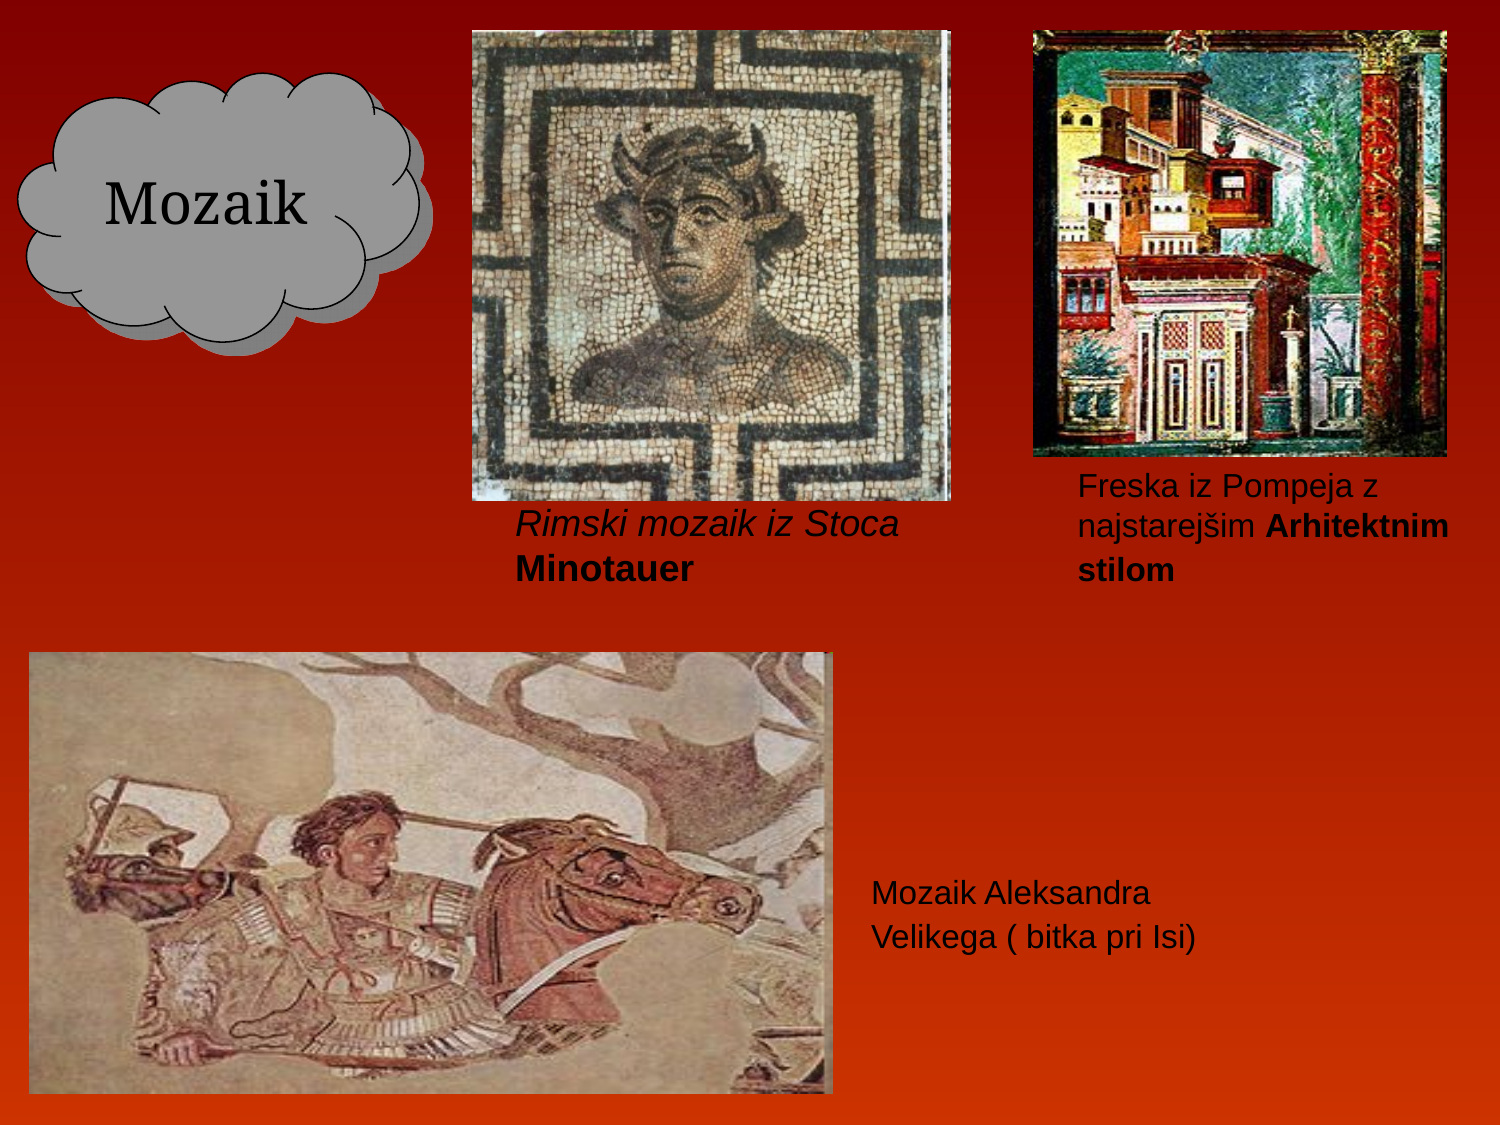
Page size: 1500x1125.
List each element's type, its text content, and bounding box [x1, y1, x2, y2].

picture [29, 652, 833, 1094]
text_box Rimski mozaik iz Stoca Minotauer [500, 491, 915, 642]
text_box Mozaik Aleksandra Velikega ( bitka pri Isi) [856, 863, 1276, 964]
picture [1033, 30, 1447, 457]
text_box Mozaik [17, 73, 420, 343]
picture [472, 30, 951, 502]
text_box Freska iz Pompeja z najstarejšim Arhitektnim stilom [1062, 456, 1500, 597]
